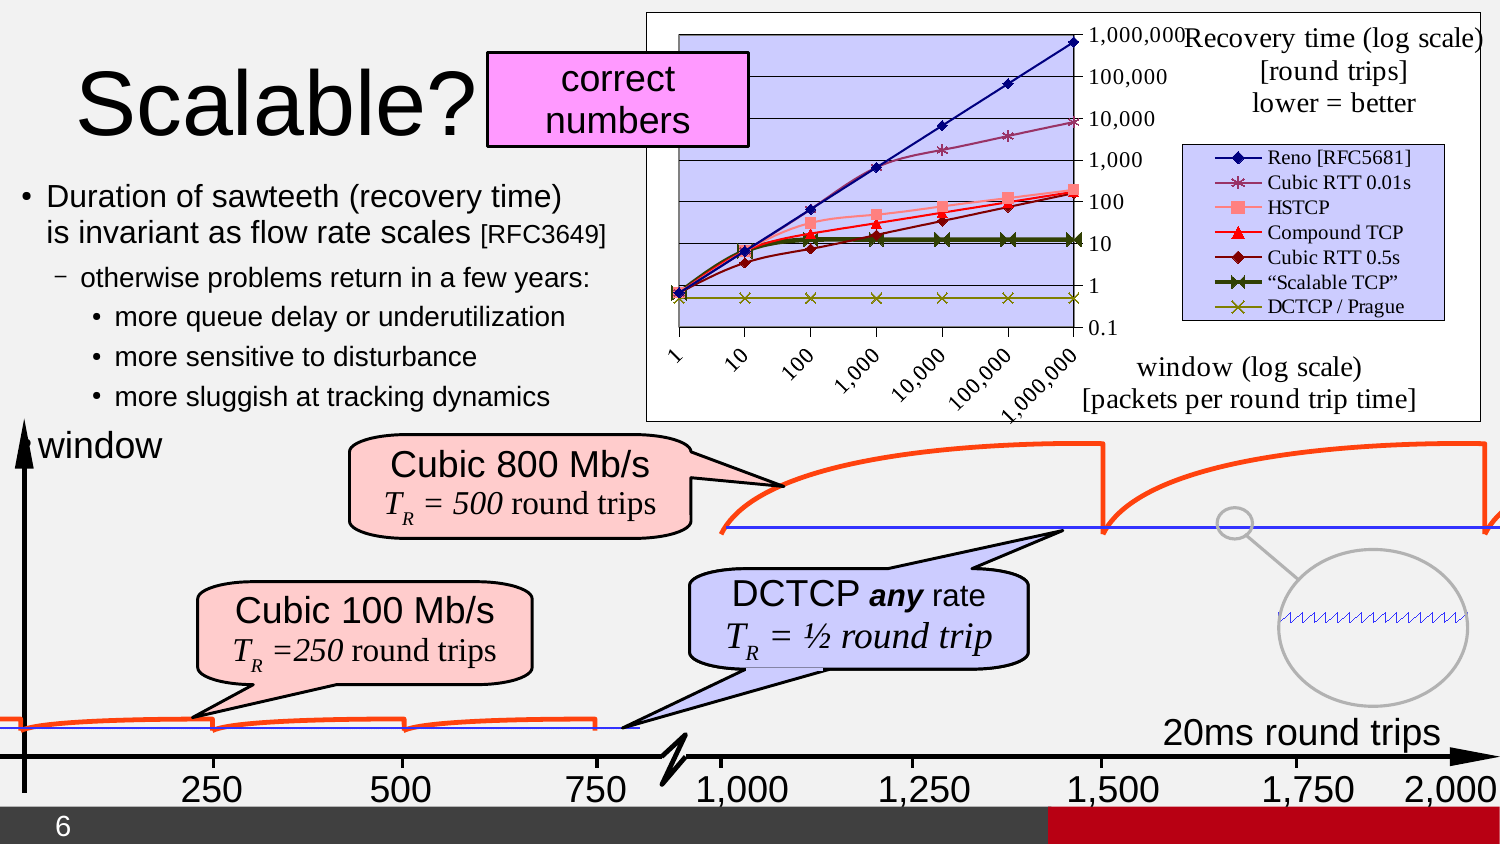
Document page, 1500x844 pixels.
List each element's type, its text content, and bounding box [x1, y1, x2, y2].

text_box correct numbers [487, 52, 749, 147]
text_box DCTCP any rate TR = ½ round trip [689, 530, 1063, 670]
text_box window [23, 416, 356, 515]
text_box Cubic 100 Mb/s TR =250 round trips [192, 581, 533, 718]
text_box Cubic 800 Mb/s TR = 500 round trips [349, 434, 784, 539]
text_box 2,000 [1389, 760, 1500, 818]
text_box 250 [165, 760, 267, 818]
text_box 20ms round trips [1147, 704, 1500, 761]
chart [646, 12, 1490, 429]
text_box 750 [549, 760, 651, 818]
text_box 1,250 [862, 760, 986, 818]
text_box 500 [354, 760, 456, 818]
text_box 1,750 [1246, 760, 1370, 818]
text_box 1,500 [1051, 760, 1175, 818]
list Duration of sawteeth (recovery time) is invariant as flow rate scales [RFC3649] otherwise problems return in a few years: more queue delay or underutilization more sensitive to disturbance more sluggish at tracking dynamics [12, 178, 646, 417]
title Scalable? [75, 33, 646, 175]
text_box DCTCP any rate: v = 2 [622, 670, 828, 729]
text_box 1,000 [680, 760, 804, 818]
